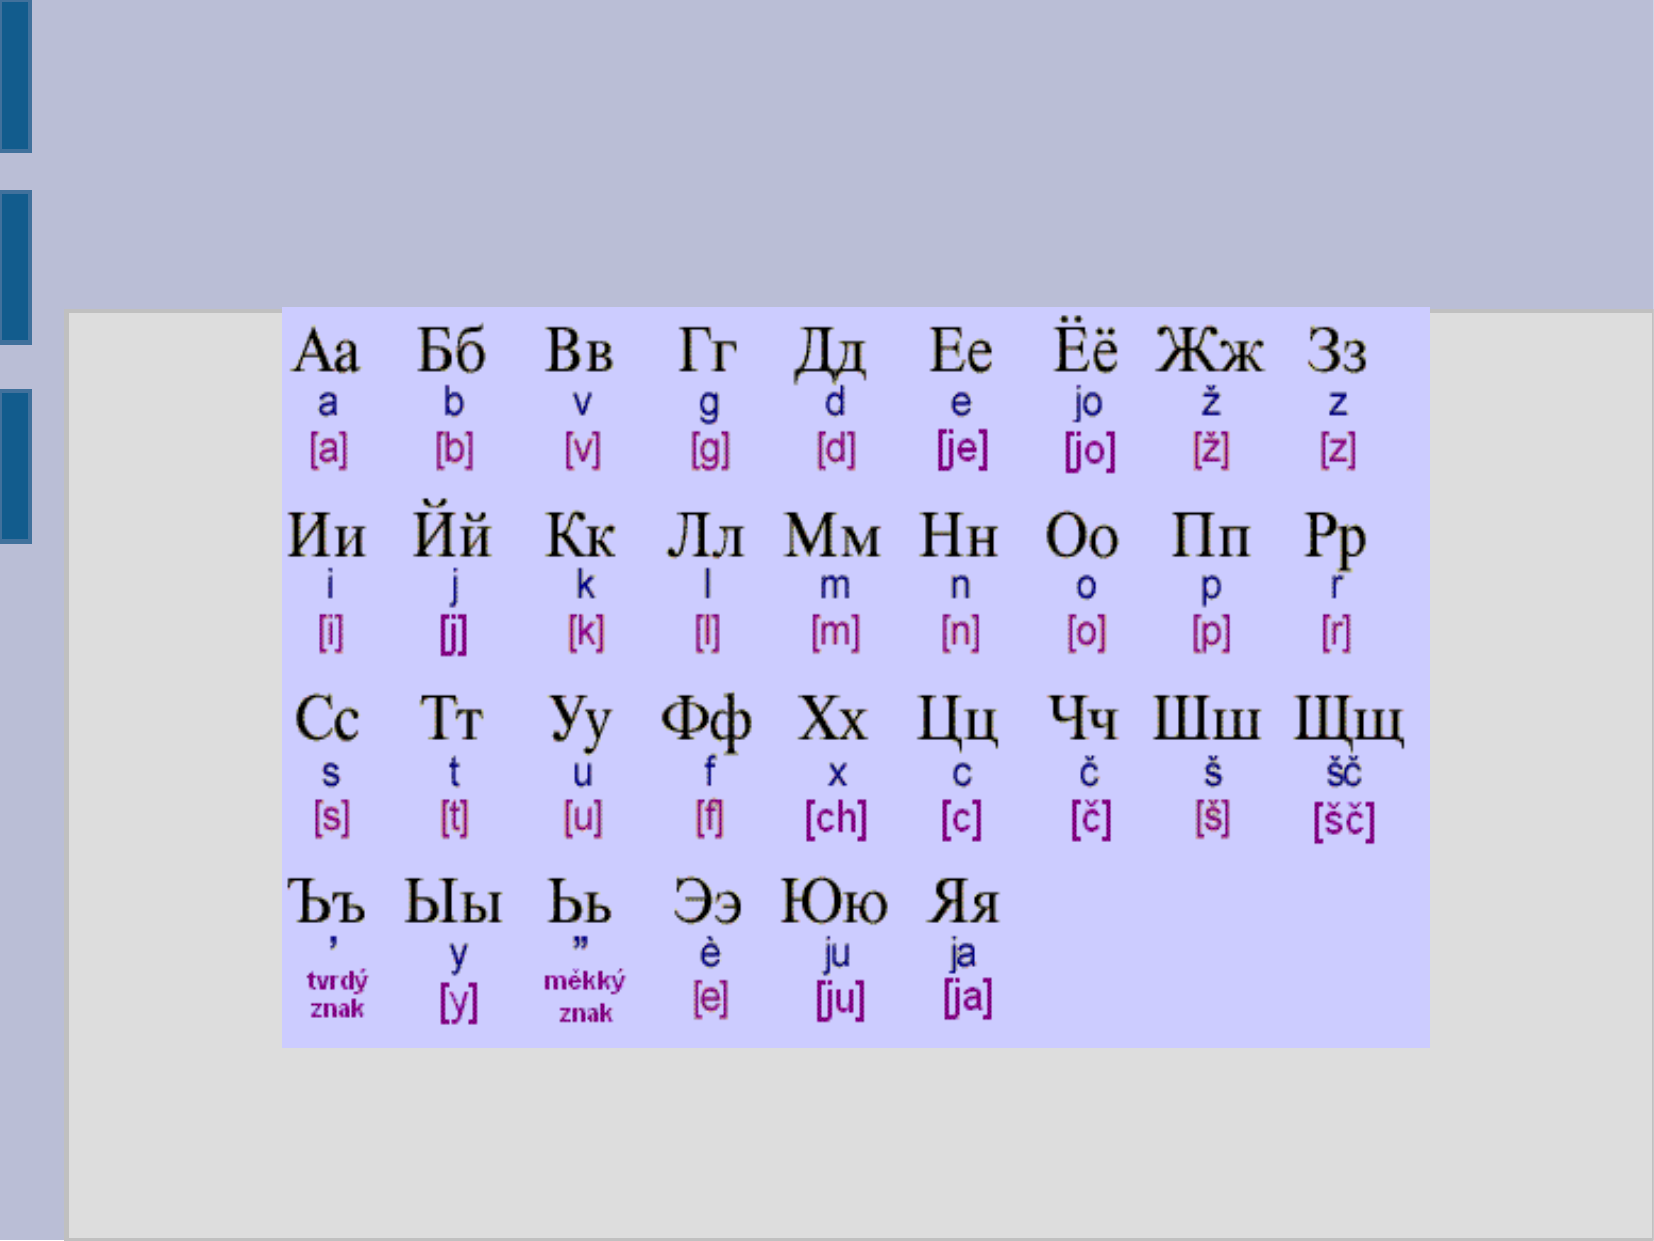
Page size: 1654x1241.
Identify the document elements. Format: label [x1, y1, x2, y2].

picture [282, 307, 1430, 1048]
